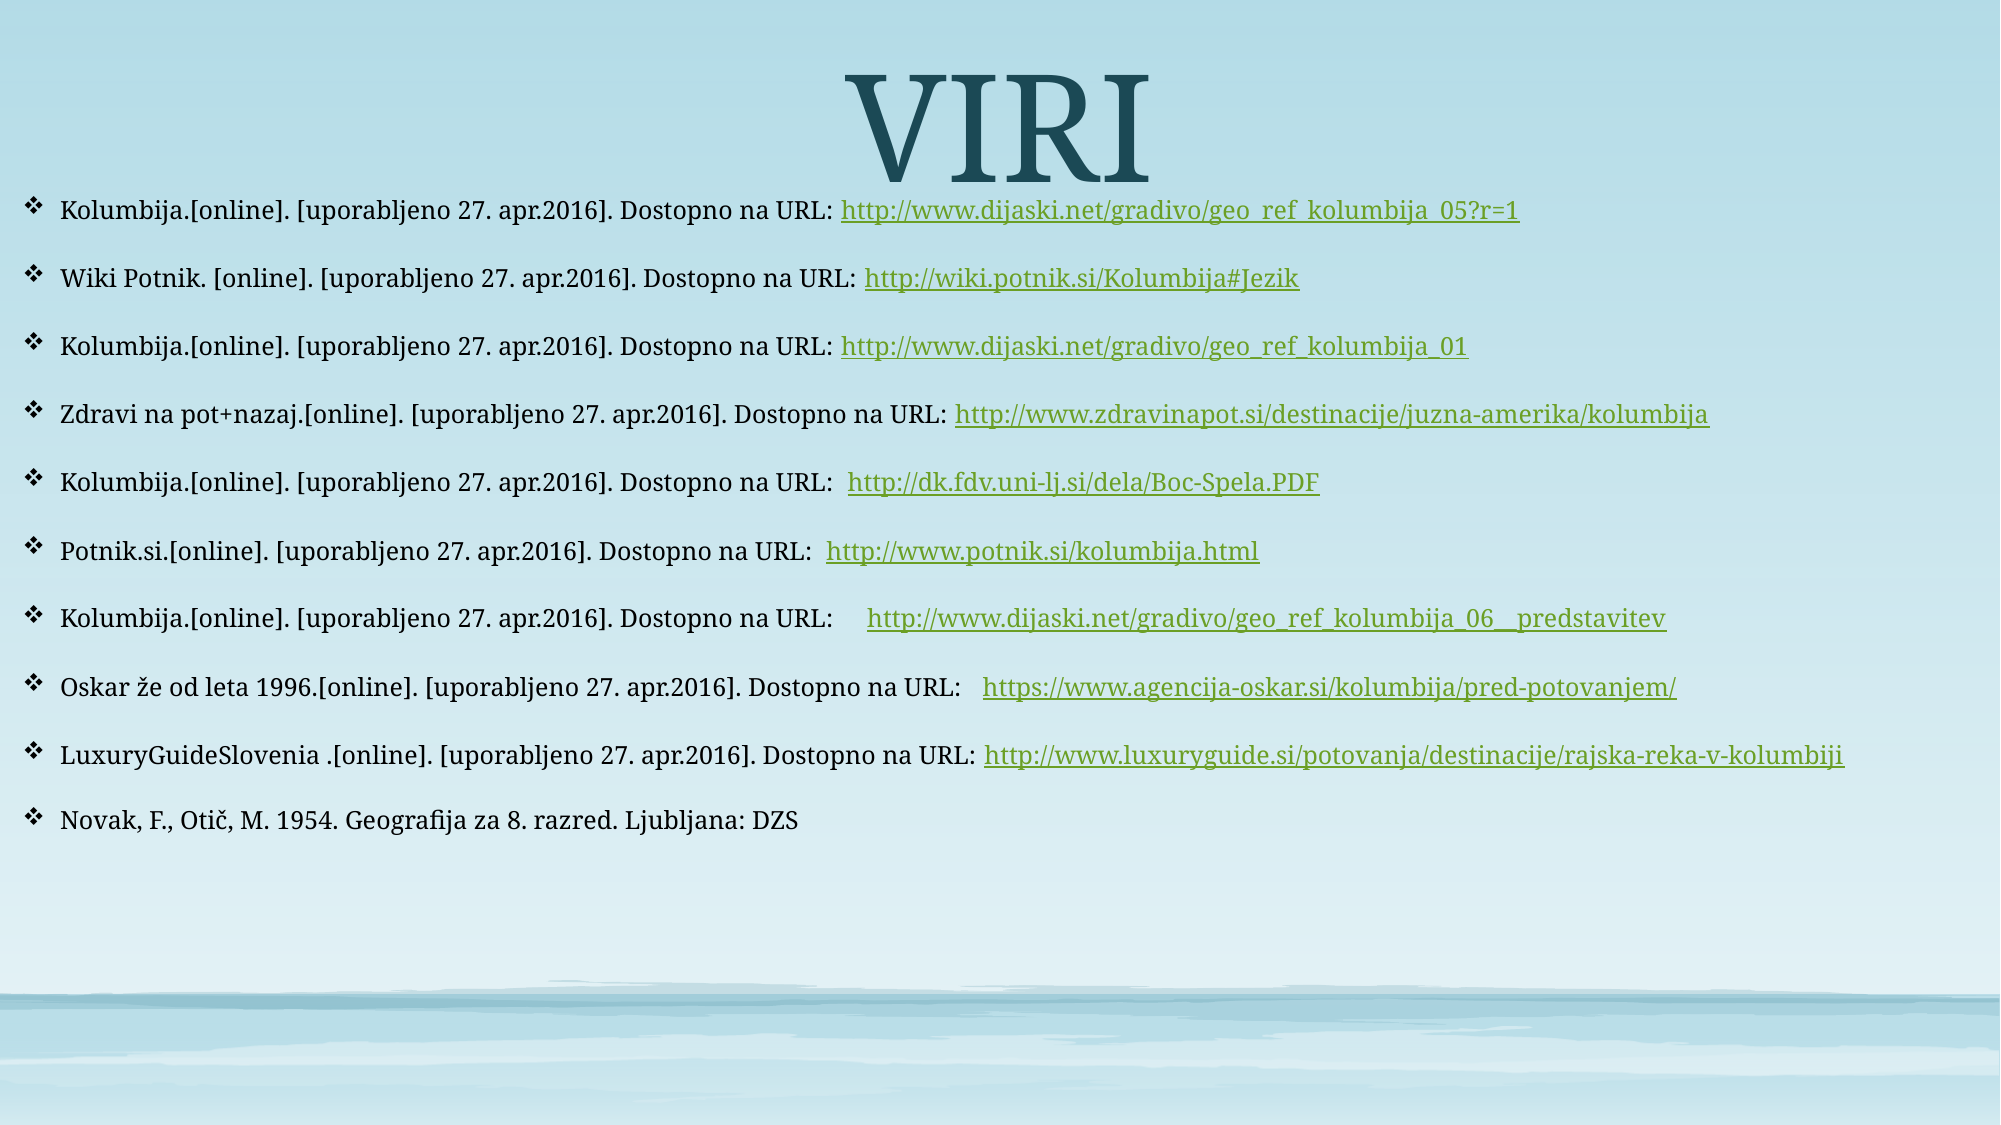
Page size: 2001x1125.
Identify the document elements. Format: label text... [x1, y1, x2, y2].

title VIRI [219, 43, 1780, 187]
list Kolumbija.[online]. [uporabljeno 27. apr.2016]. Dostopno na URL: http://www.dijaski.net/gradivo/geo_ref_kolumbija_05?r=1 Wiki Potnik. [online]. [uporabljeno 27. apr.2016]. Dostopno na URL: http://wiki.potnik.si/Kolumbija#Jezik Kolumbija.[online]. [uporabljeno 27. apr.2016]. Dostopno na URL: http://www.dijaski.net/gradivo/geo_ref_kolumbija_01 Zdravi na pot+nazaj.[online]. [uporabljeno 27. apr.2016]. Dostopno na URL: http://www.zdravinapot.si/destinacije/juzna-amerika/kolumbija Kolumbija.[online]. [uporabljeno 27. apr.2016]. Dostopno na URL: http://dk.fdv.uni-lj.si/dela/Boc-Spela.PDF Potnik.si.[online]. [uporabljeno 27. apr.2016]. Dostopno na URL: http://www.potnik.si/kolumbija.html Kolumbija.[online]. [uporabljeno 27. apr.2016]. Dostopno na URL: http://www.dijaski.net/gradivo/geo_ref_kolumbija_06__predstavitev Oskar že od leta 1996.[online]. [uporabljeno 27. apr.2016]. Dostopno na URL: https://www.agencija-oskar.si/kolumbija/pred-potovanjem/ LuxuryGuideSlovenia .[online]. [uporabljeno 27. apr.2016]. Dostopno na URL: http://www.luxuryguide.si/potovanja/destinacije/rajska-reka-v-kolumbiji Novak, F., Otič, M. 1954. Geografija za 8. razred. Ljubljana: DZS [0, 187, 2000, 1125]
